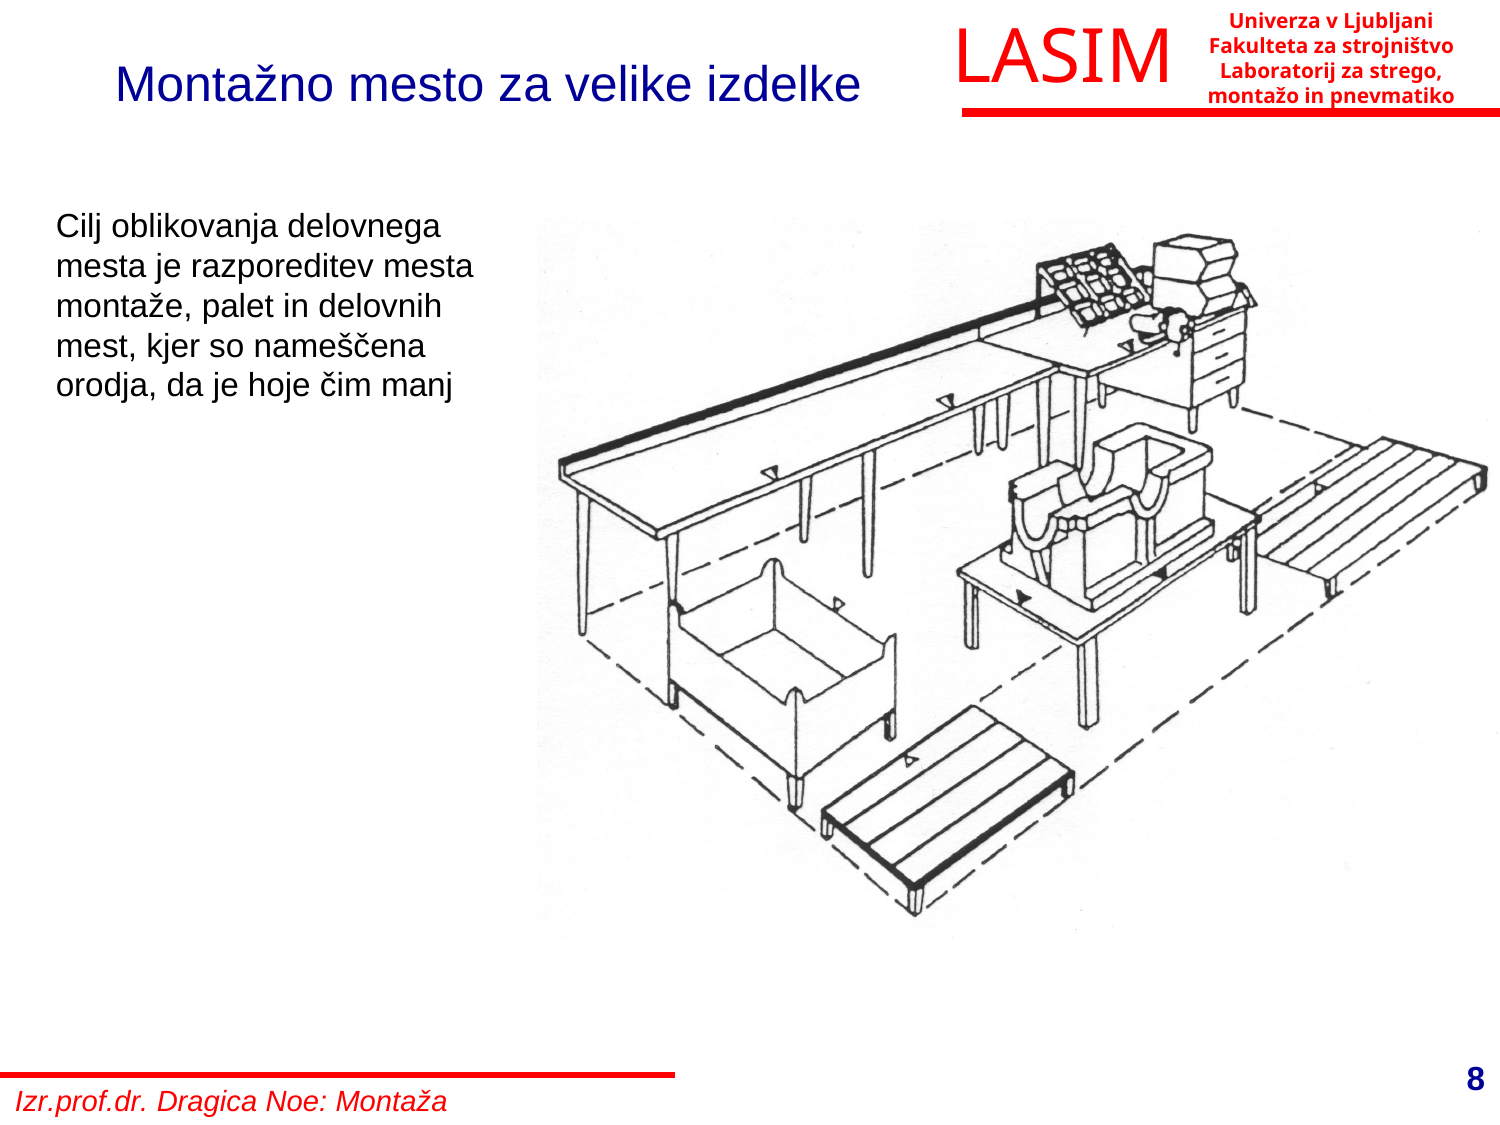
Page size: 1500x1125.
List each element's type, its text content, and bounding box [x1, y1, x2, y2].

text_box Cilj oblikovanja delovnega mesta je razporeditev mesta montaže, palet in delovnih mest, kjer so nameščena orodja, da je hoje čim manj [41, 196, 526, 412]
picture [537, 218, 1500, 938]
text_box Montažno mesto za velike izdelke [99, 43, 951, 120]
